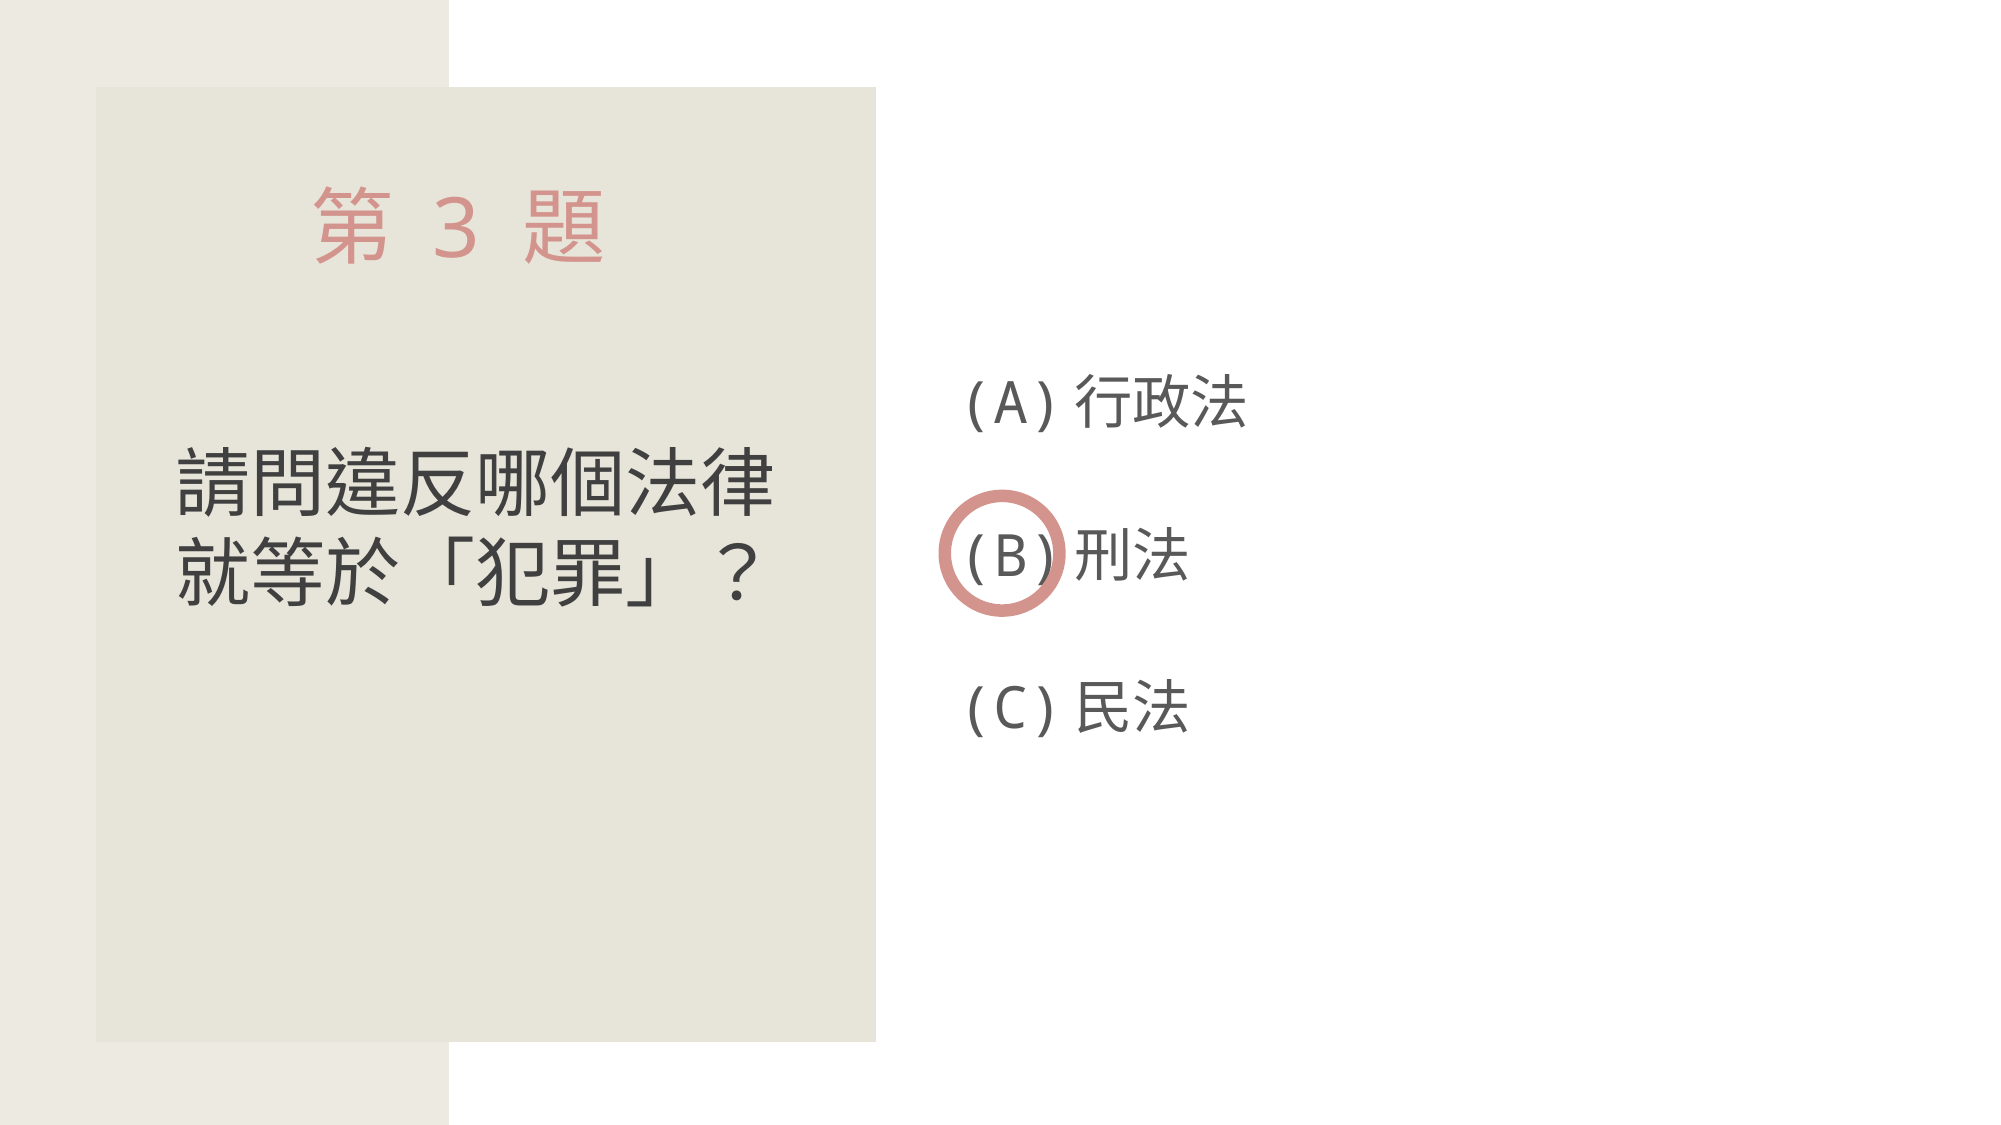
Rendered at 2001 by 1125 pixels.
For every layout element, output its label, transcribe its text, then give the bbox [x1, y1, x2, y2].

text_box (A) [943, 357, 1059, 444]
text_box (B) [943, 510, 954, 527]
text_box (B) [952, 510, 1053, 597]
text_box 民法 [1059, 662, 1527, 749]
text_box 刑法 [1059, 510, 1527, 597]
text_box 第 3 題 [251, 165, 665, 282]
text_box 請問違反哪個法律就等於「犯罪」？ [160, 426, 804, 624]
text_box (B) [1050, 584, 1059, 597]
text_box (B) [943, 580, 955, 597]
text_box 行政法 [1059, 357, 1527, 444]
text_box (B) [1050, 510, 1059, 522]
text_box (C) [943, 662, 1059, 749]
